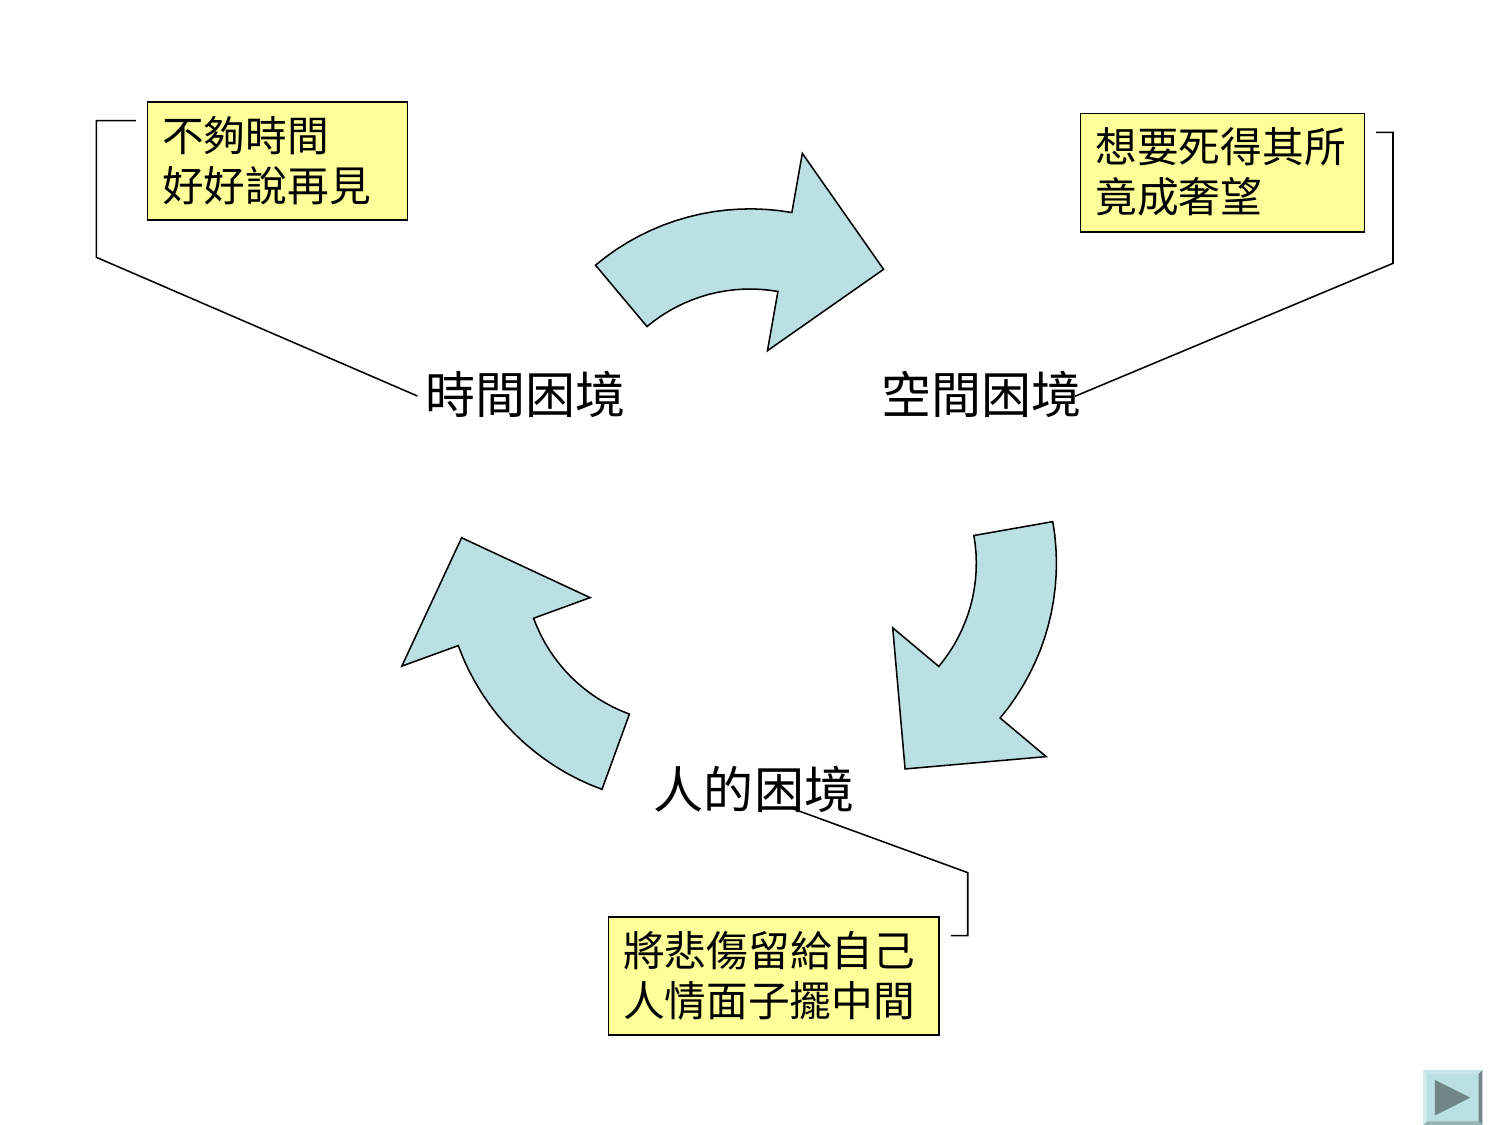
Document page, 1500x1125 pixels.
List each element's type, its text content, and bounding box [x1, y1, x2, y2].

text_box [401, 537, 630, 790]
text_box 空間困境 [881, 296, 1075, 490]
text_box 想要死得其所 竟成奢望 [1081, 114, 1364, 232]
text_box 人的困境 [653, 692, 847, 886]
text_box [595, 153, 884, 351]
text_box [1425, 1070, 1483, 1125]
text_box 時間困境 [425, 297, 619, 491]
text_box 將悲傷留給自己 人情面子擺中間 [608, 917, 939, 1035]
text_box [892, 521, 1057, 769]
text_box 不夠時間 好好說再見 [148, 102, 408, 220]
